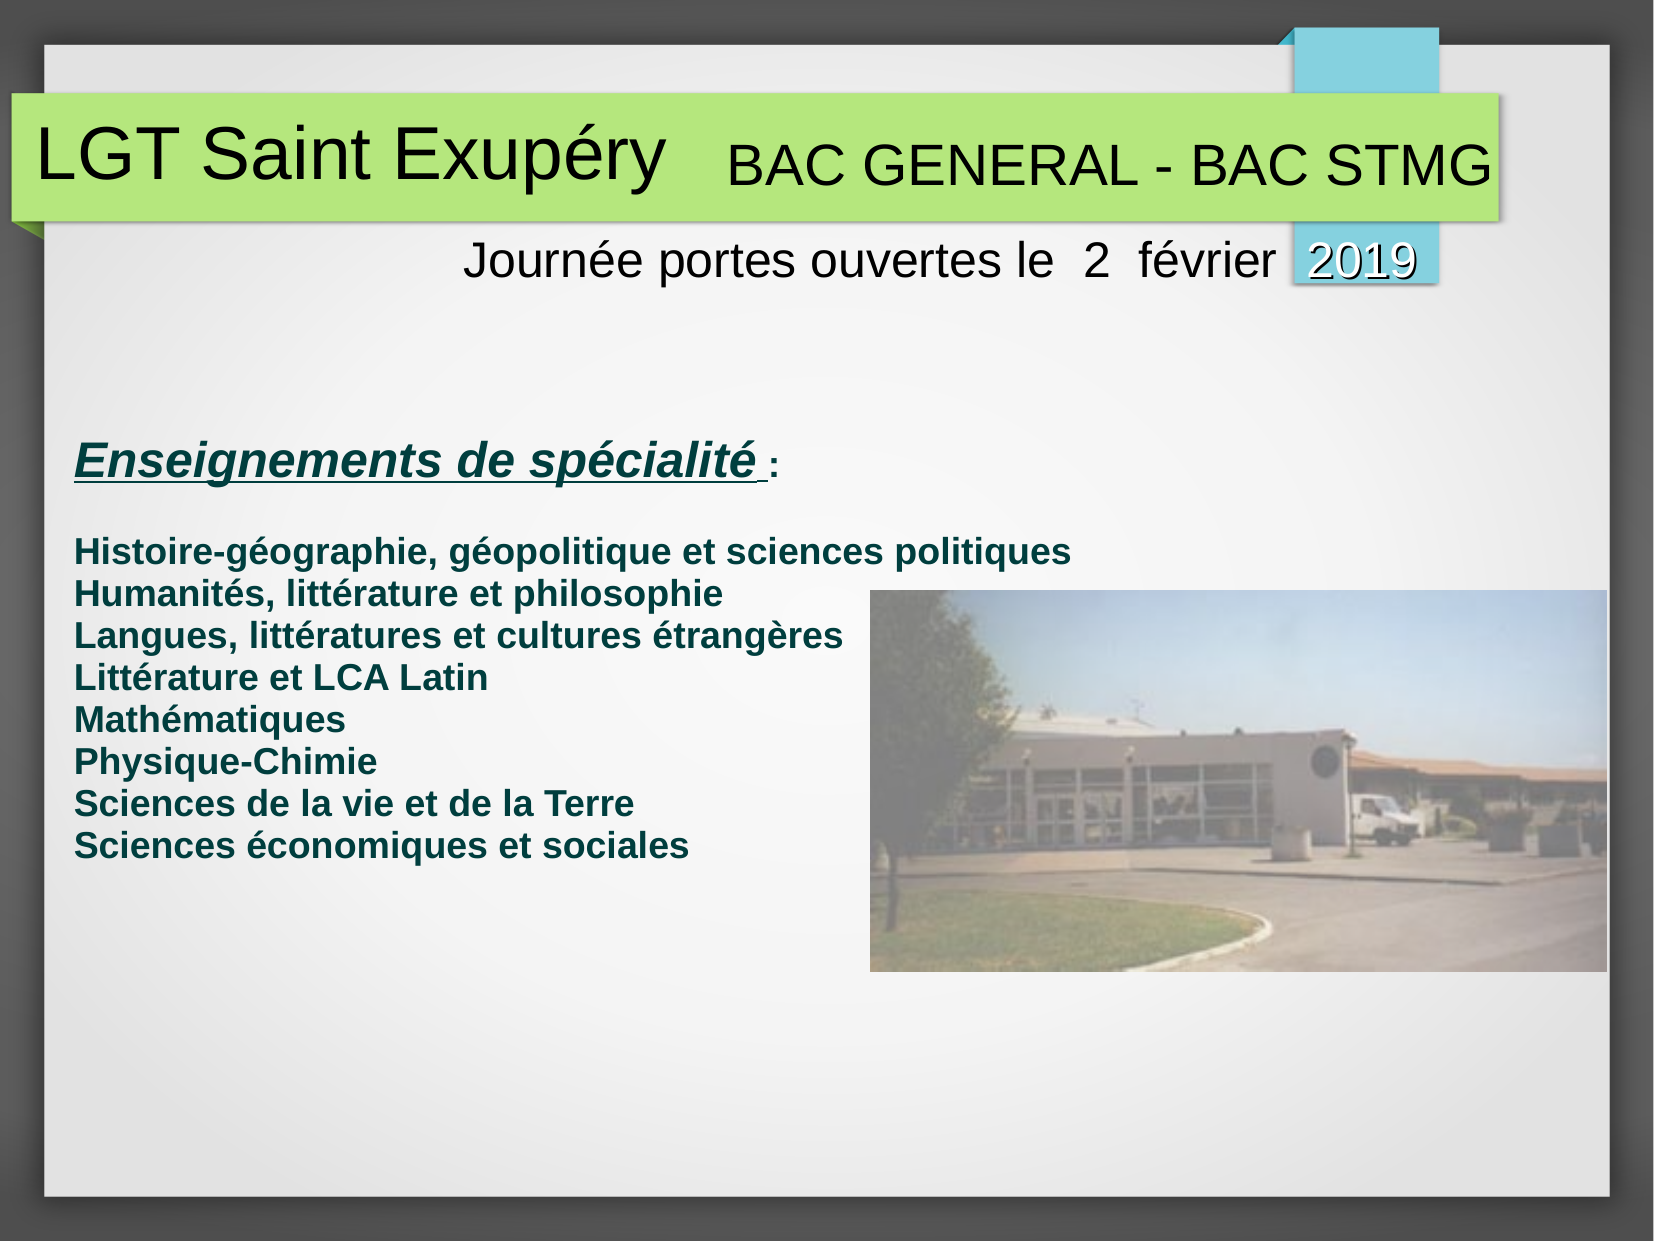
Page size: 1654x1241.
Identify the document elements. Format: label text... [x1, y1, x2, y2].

text_box Journée portes ouvertes le 2 février 2019 [448, 224, 1465, 351]
picture [0, 0, 1654, 1241]
title LGT Saint Exupéry [35, 94, 1264, 213]
text_box BAC GENERAL - BAC STMG [519, 125, 1654, 206]
text_box Enseignements de spécialité : Histoire-géographie, géopolitique et sciences politiques Humanités, littérature et philosophie Langues, littératures et cultures étrangères Littérature et LCA Latin Mathématiques Physique-Chimie Sciences de la vie et de la Terre Sciences économiques et sociales [59, 425, 1099, 885]
